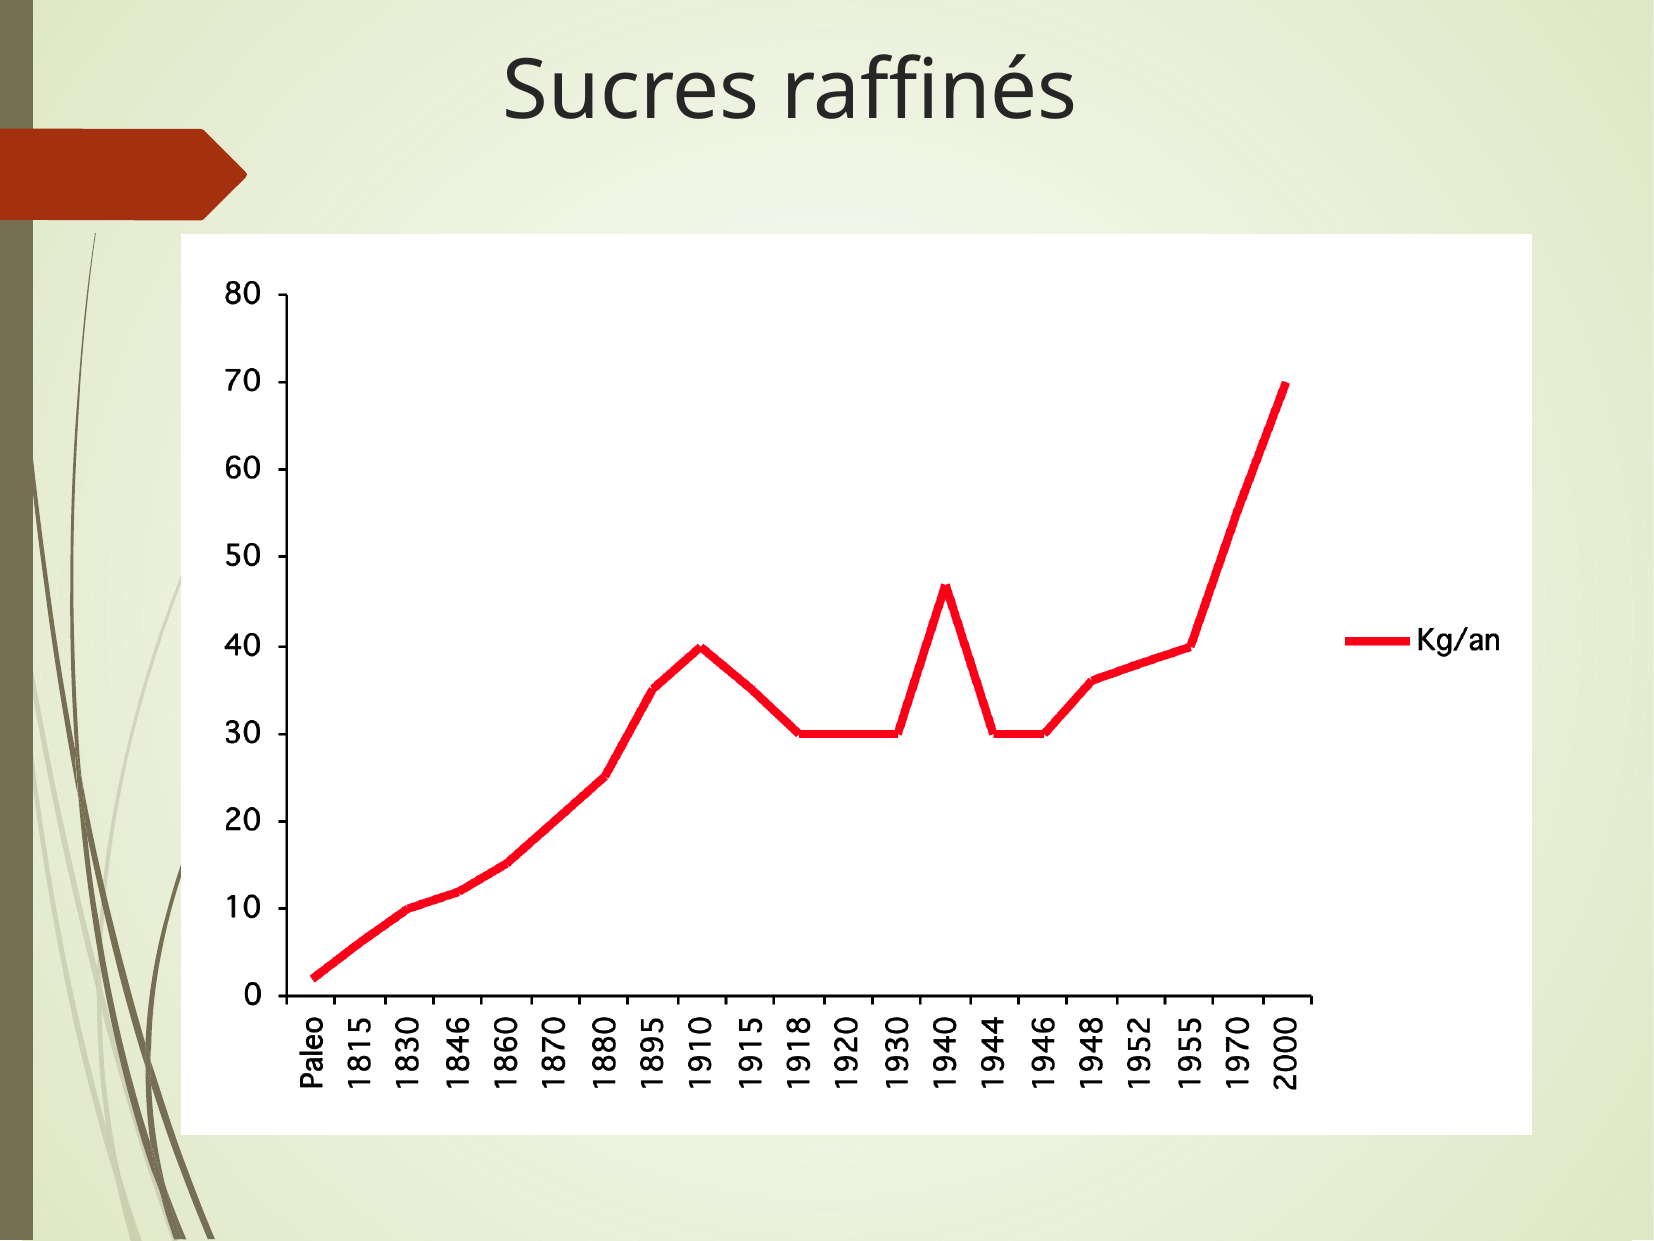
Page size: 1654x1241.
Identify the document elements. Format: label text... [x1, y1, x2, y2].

title Sucres raffinés [487, 27, 1406, 234]
picture [181, 234, 1532, 1135]
